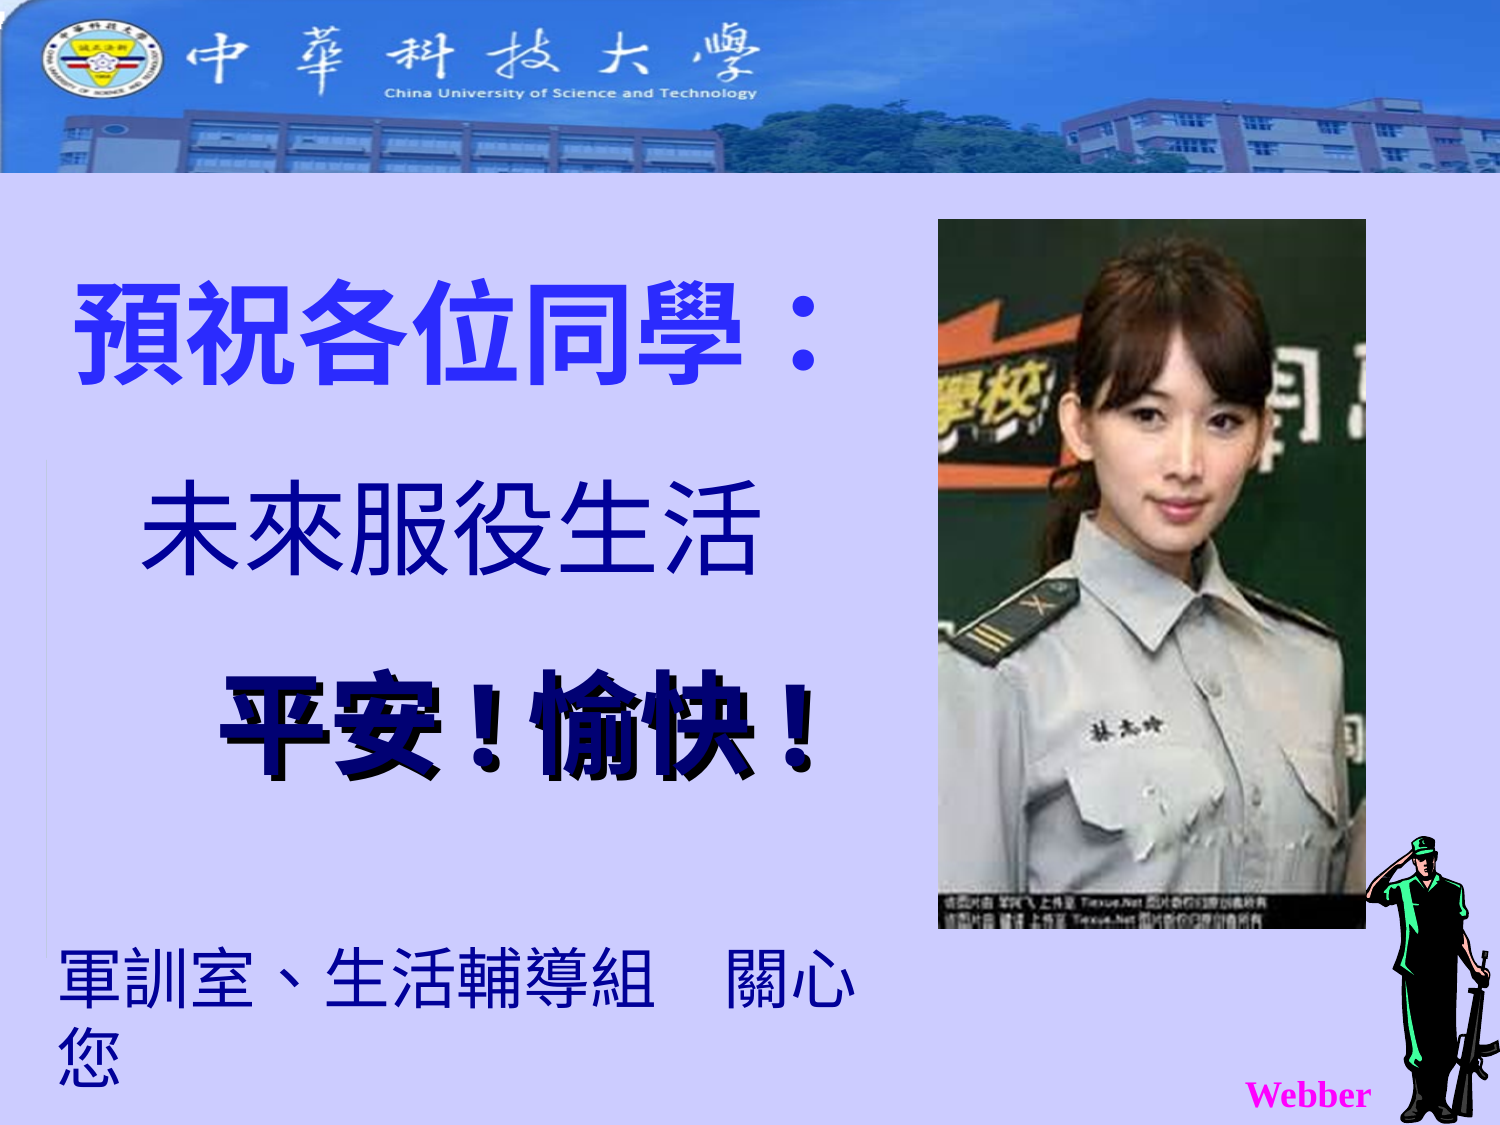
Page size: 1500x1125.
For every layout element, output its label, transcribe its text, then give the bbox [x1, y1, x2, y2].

text_box 預祝各位同學： [57, 255, 875, 405]
text_box 平安!愉快! [201, 645, 856, 795]
picture [0, 0, 1500, 173]
text_box Webber [1229, 1062, 1407, 1123]
text_box 未來服役生活 [123, 456, 892, 598]
text_box 軍訓室、生活輔導組 關心您 [41, 929, 940, 1025]
picture [938, 219, 1500, 1125]
